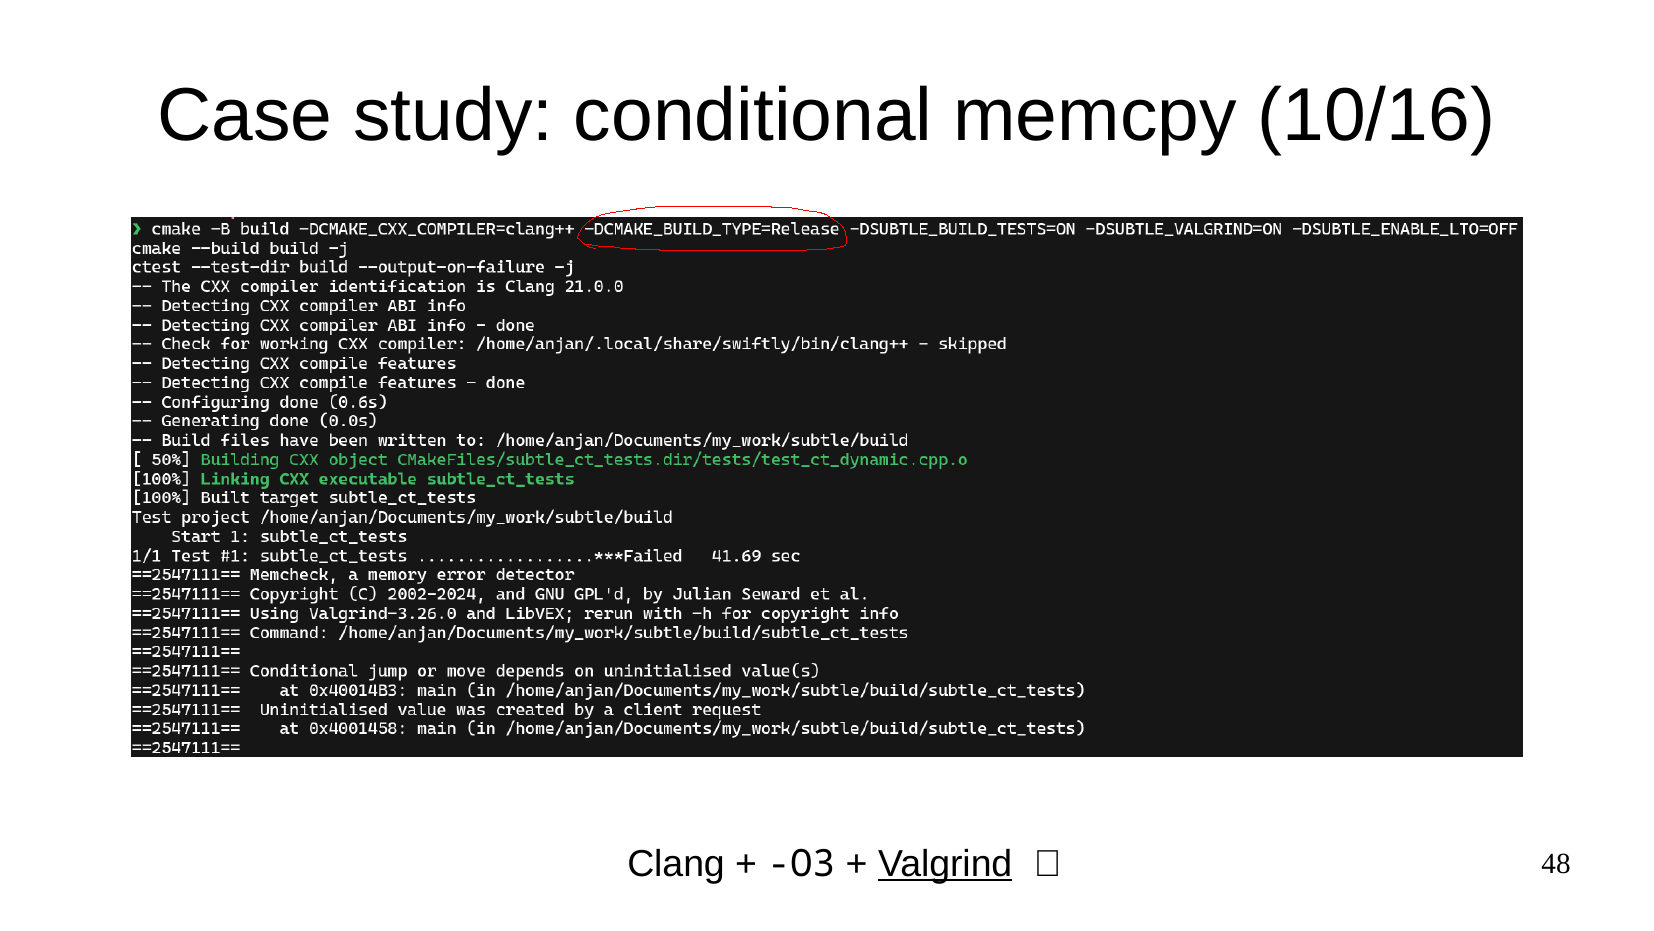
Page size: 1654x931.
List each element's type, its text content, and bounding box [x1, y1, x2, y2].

picture [131, 217, 1523, 758]
text_box Clang + -O3 + Valgrind ✅ [590, 829, 1099, 890]
title Case study: conditional memcpy (10/16) [82, 37, 1571, 193]
